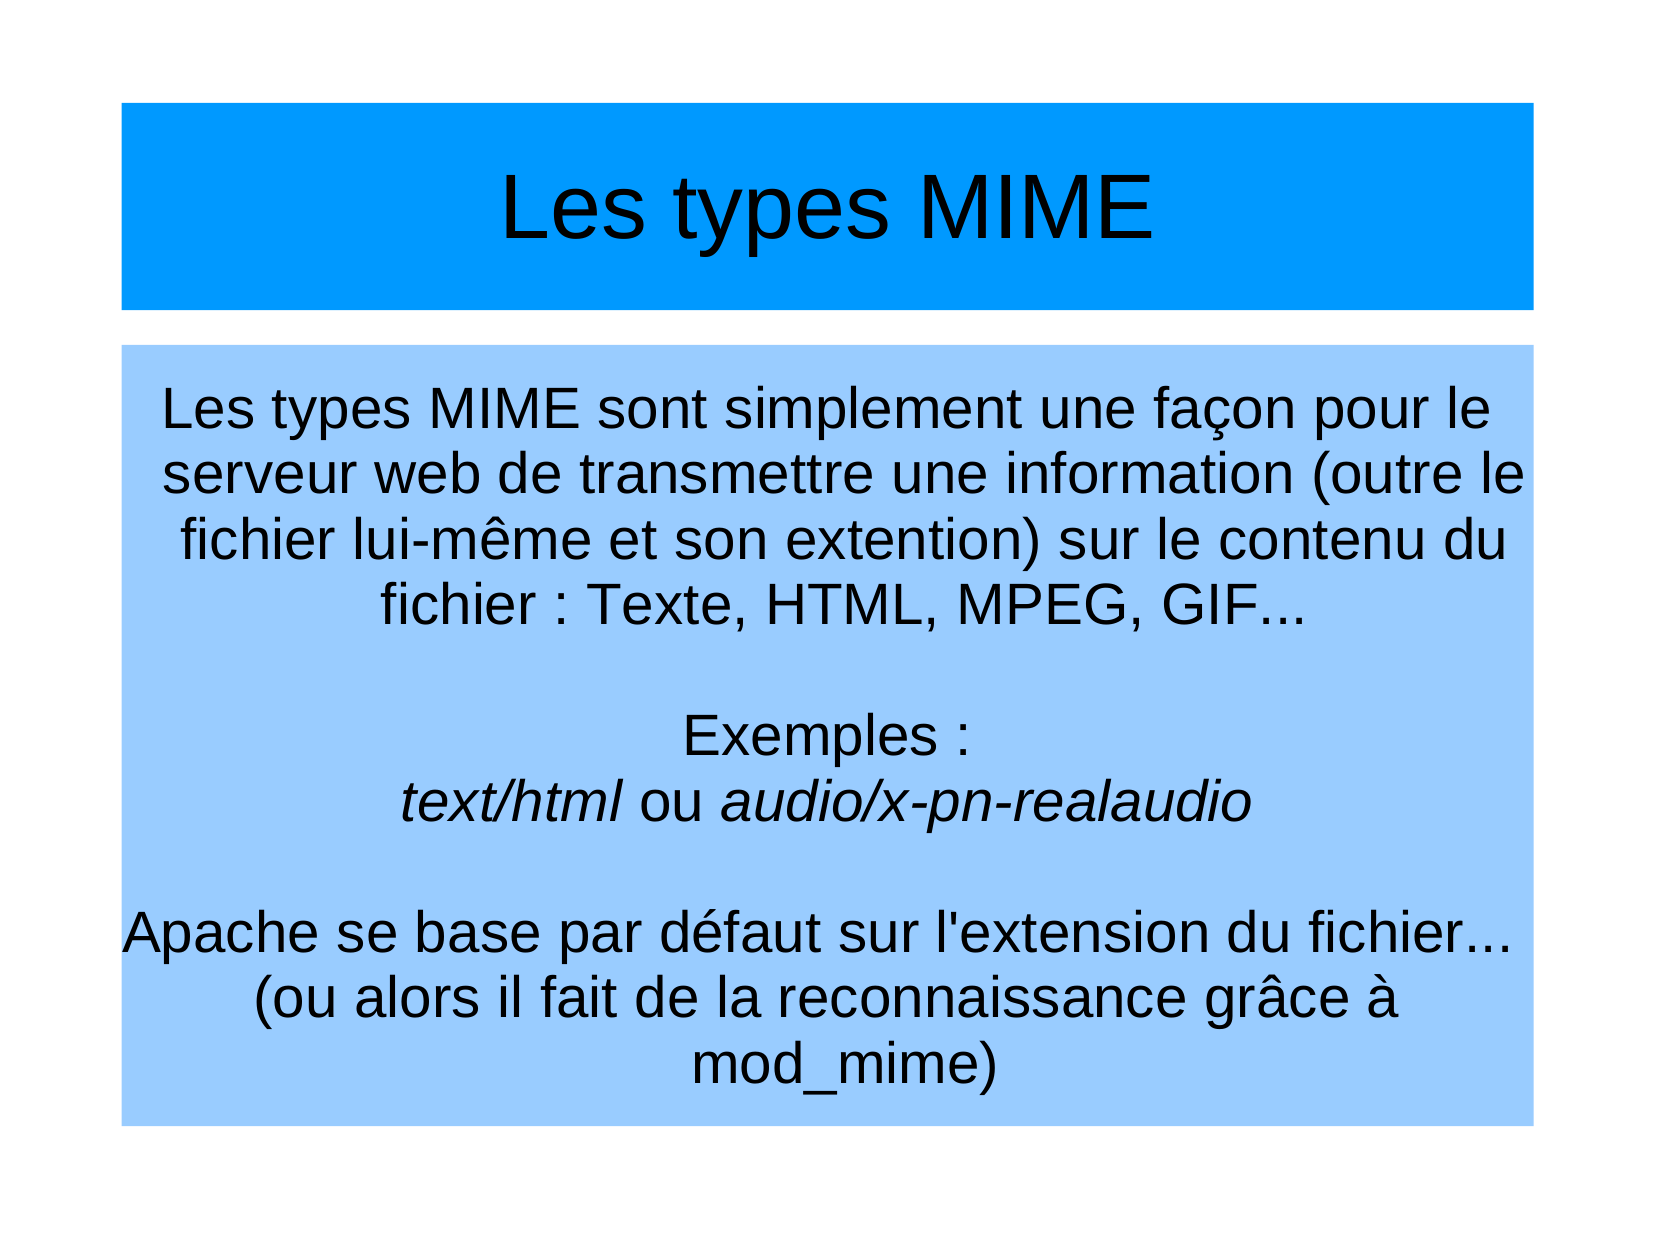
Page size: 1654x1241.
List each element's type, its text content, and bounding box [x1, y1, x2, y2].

title Les types MIME [121, 102, 1534, 311]
subtitle Les types MIME sont simplement une façon pour le serveur web de transmettre une information (outre le fichier lui-même et son extention) sur le contenu du fichier : Texte, HTML, MPEG, GIF... Exemples : text/html ou audio/x-pn-realaudio Apache se base par défaut sur l'extension du fichier... (ou alors il fait de la reconnaissance grâce à mod_mime) [121, 344, 1534, 1127]
